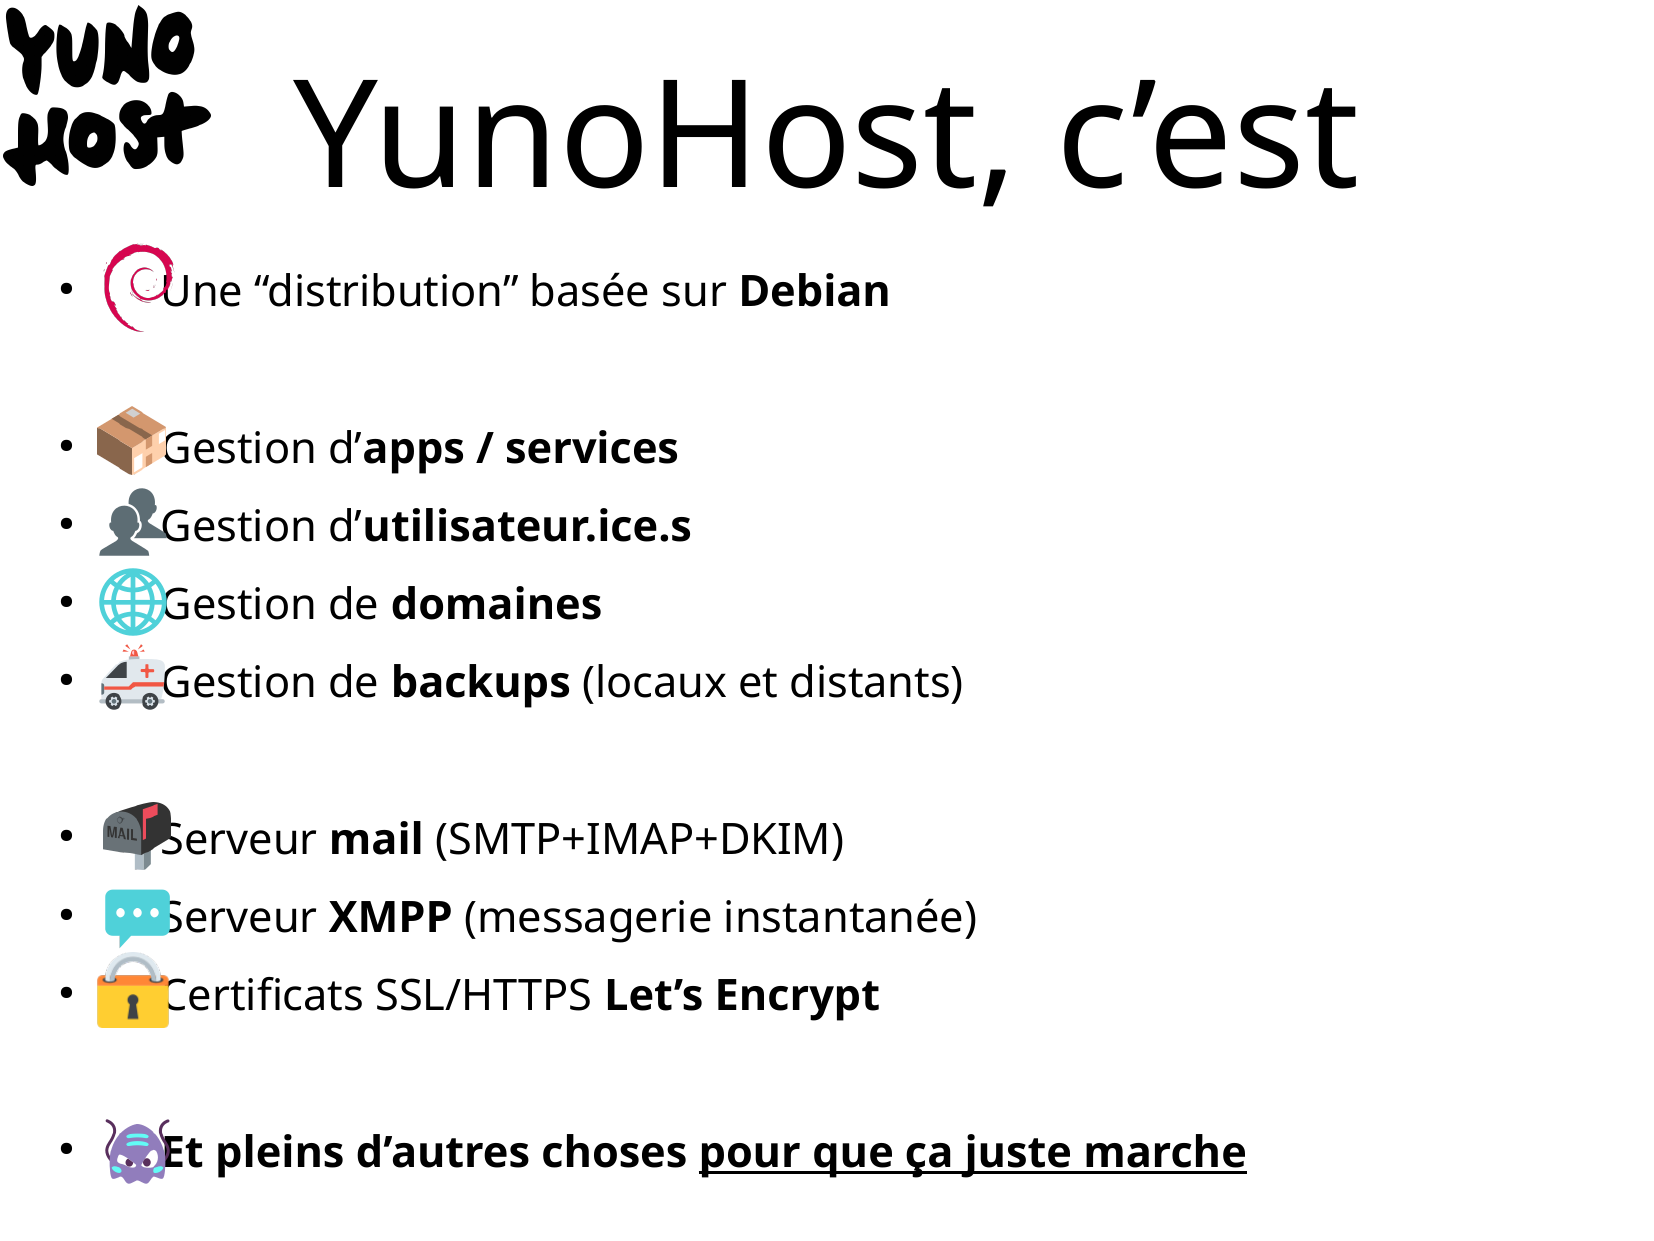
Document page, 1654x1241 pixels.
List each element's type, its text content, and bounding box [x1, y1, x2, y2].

picture [95, 884, 171, 1028]
picture [103, 802, 171, 871]
picture [97, 566, 169, 637]
picture [97, 486, 169, 557]
picture [103, 1117, 171, 1186]
picture [99, 243, 175, 334]
title YunoHost, c’est [82, 25, 1571, 233]
picture [97, 642, 166, 711]
picture [97, 406, 166, 475]
picture [3, 5, 211, 186]
list Une “distribution” basée sur Debian Gestion d’apps / services Gestion d’utilisateur.ice.s Gestion de domaines Gestion de backups (locaux et distants) Serveur mail (SMTP+IMAP+DKIM) Serveur XMPP (messagerie instantanée) Certificats SSL/HTTPS Let’s Encrypt Et pleins d’autres choses pour que ça juste marche [47, 260, 1606, 1186]
